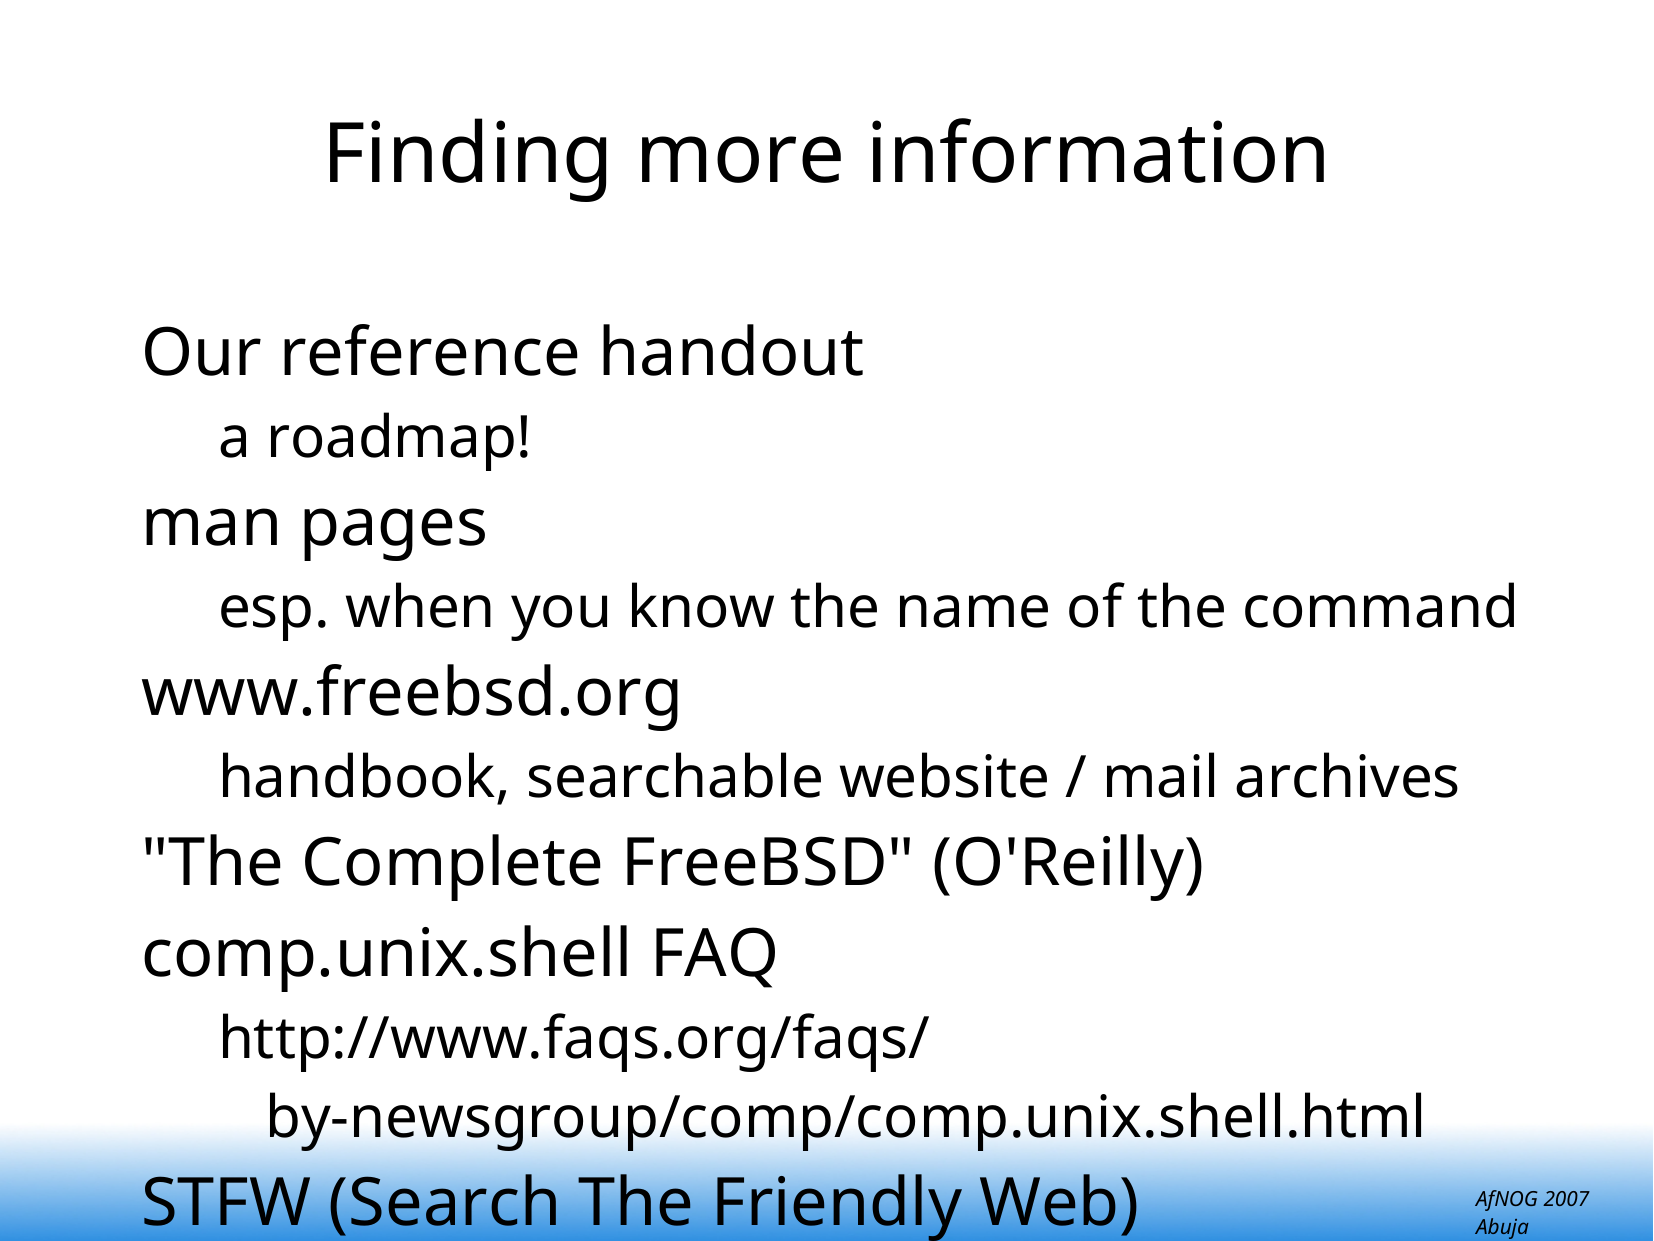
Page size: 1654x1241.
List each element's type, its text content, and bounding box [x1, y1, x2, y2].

picture [313, 1122, 319, 1131]
picture [0, 1122, 1653, 1241]
picture [1034, 1122, 1050, 1133]
picture [560, 1122, 578, 1133]
picture [428, 1122, 433, 1132]
picture [717, 1122, 735, 1133]
picture [597, 1122, 613, 1133]
picture [808, 1122, 825, 1133]
picture [449, 1122, 454, 1131]
picture [501, 1122, 518, 1133]
picture [633, 1122, 650, 1133]
picture [892, 1122, 910, 1133]
title Finding more information [121, 46, 1534, 254]
list Our reference handout a roadmap! man pages esp. when you know the name of the command www.freebsd.org handbook, searchable website / mail archives "The Complete FreeBSD" (O'Reilly) comp.unix.shell FAQ http://www.faqs.org/faqs/ by-newsgroup/comp/comp.unix.shell.html STFW (Search The Friendly Web) [123, 304, 1563, 1115]
picture [275, 1122, 292, 1133]
picture [983, 1122, 1000, 1133]
